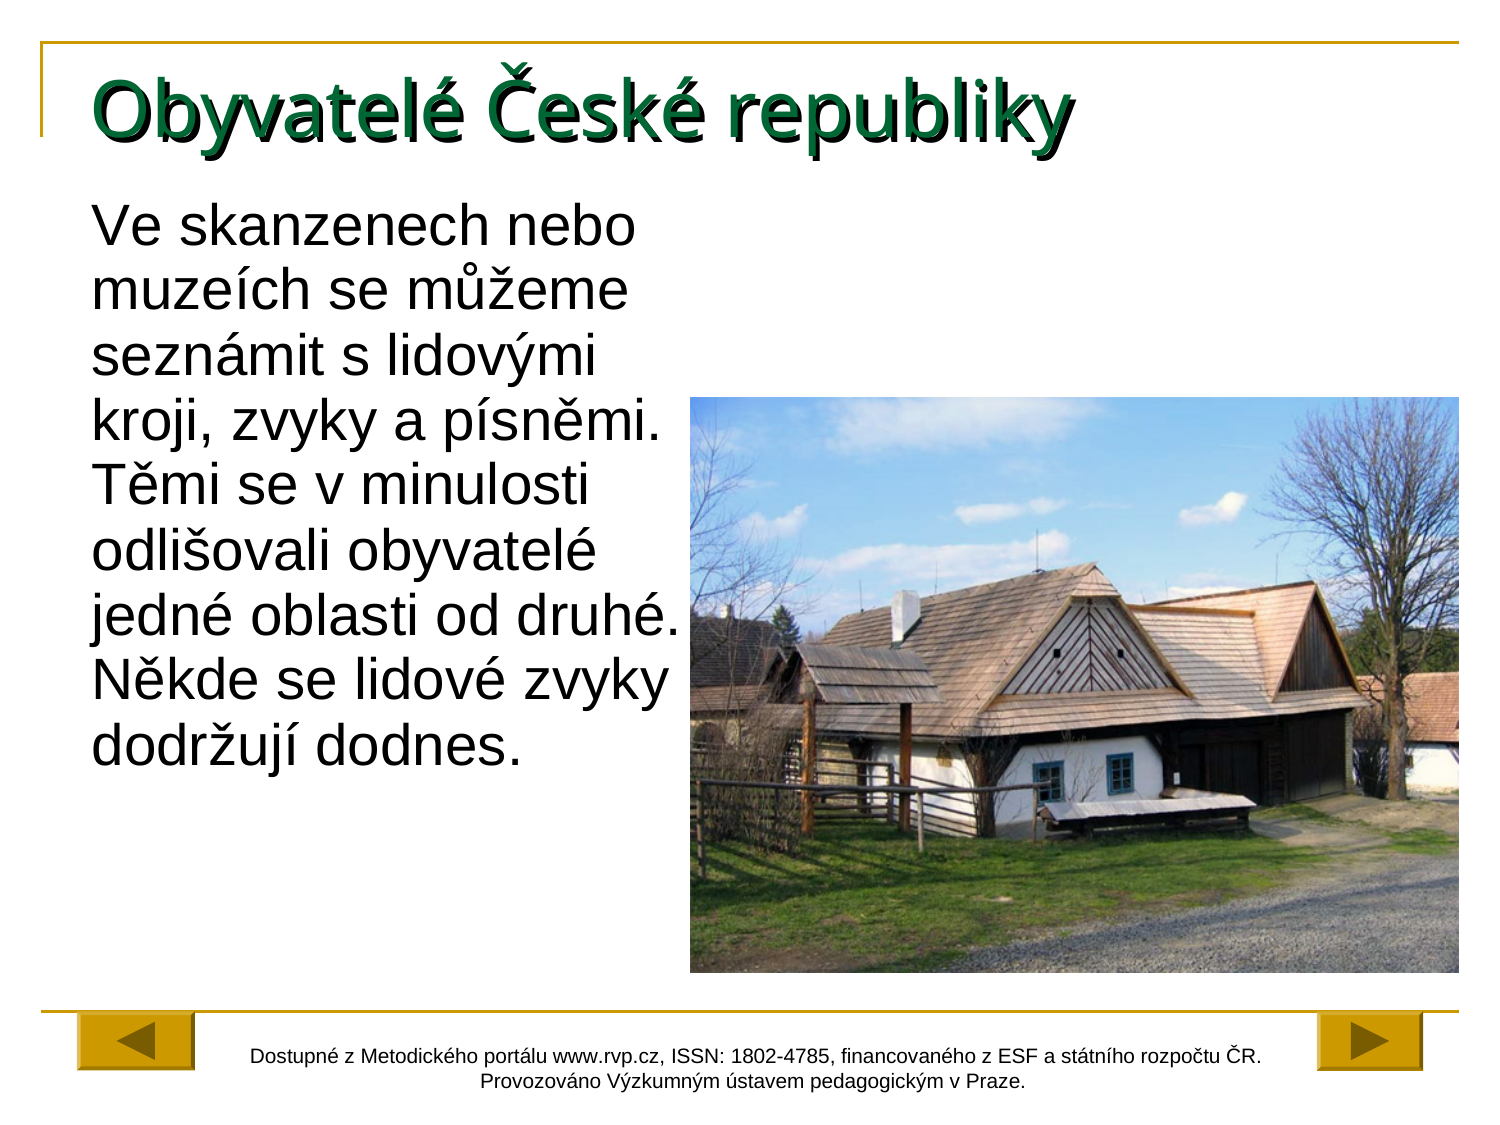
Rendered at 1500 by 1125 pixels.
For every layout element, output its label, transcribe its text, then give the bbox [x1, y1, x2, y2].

list Ve skanzenech nebo muzeích se můžeme seznámit s lidovými kroji, zvyky a písněmi. Těmi se v minulosti odlišovali obyvatelé jedné oblasti od druhé. Někde se lidové zvyky dodržují dodnes. [76, 184, 740, 899]
text_box [1318, 1011, 1424, 1071]
title Obyvatelé České republiky [75, 45, 1426, 233]
picture [690, 397, 1459, 973]
text_box [78, 1011, 195, 1071]
